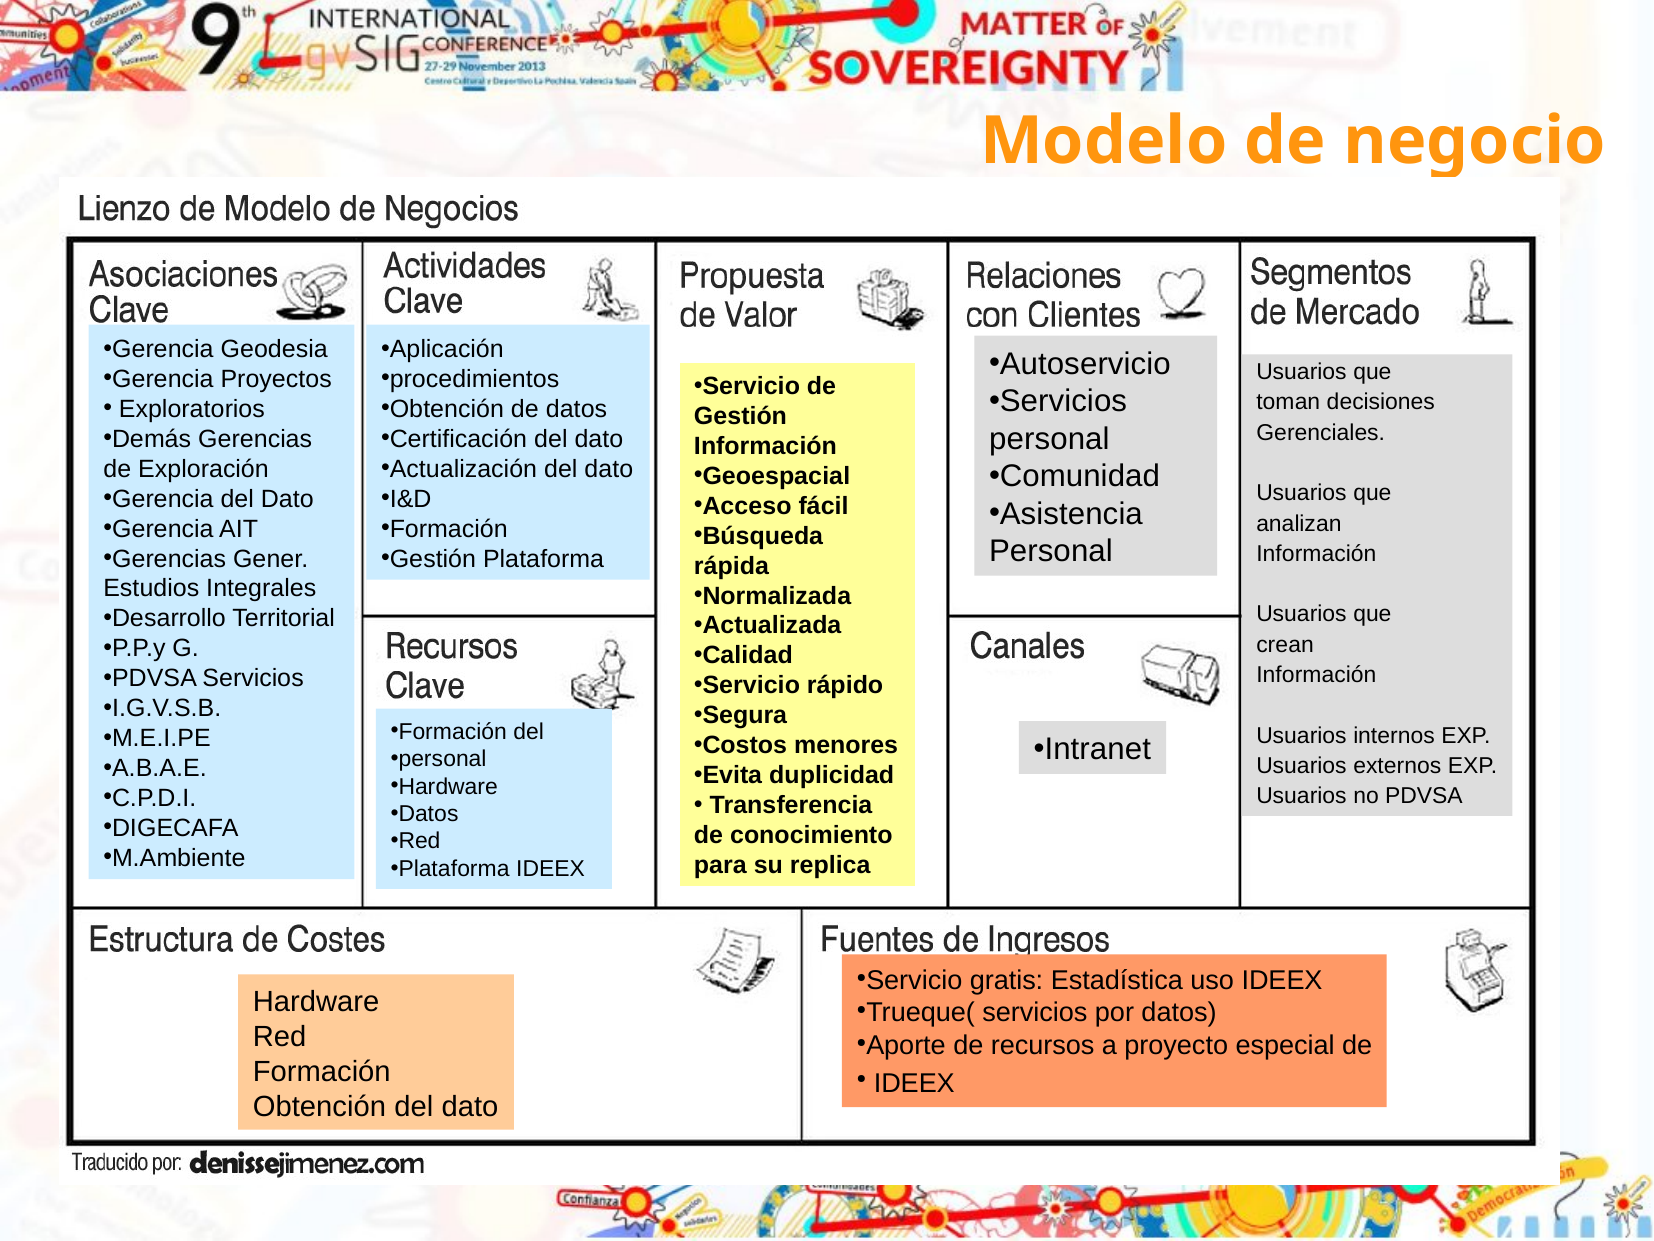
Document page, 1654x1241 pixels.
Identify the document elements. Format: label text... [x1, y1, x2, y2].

text_box Aplicación procedimientos Obtención de datos Certificación del dato Actualización del dato I&D Formación Gestión Plataforma [366, 324, 650, 580]
text_box Formación del personal Hardware Datos Red Plataforma IDEEX [375, 708, 612, 889]
text_box Servicio de Gestión Información Geoespacial Acceso fácil Búsqueda rápida Normalizada Actualizada Calidad Servicio rápido Segura Costos menores Evita duplicidad Transferencia de conocimiento para su replica [679, 361, 916, 887]
title Modelo de negocio [118, 88, 1607, 187]
text_box Usuarios que toman decisiones Gerenciales. Usuarios que analizan Información Usuarios que crean Información Usuarios internos EXP. Usuarios externos EXP. Usuarios no PDVSA [1241, 354, 1513, 816]
text_box Hardware Red Formación Obtención del dato [238, 974, 514, 1130]
text_box Autoservicio Servicios personal Comunidad Asistencia Personal [974, 335, 1218, 576]
text_box Servicio gratis: Estadística uso IDEEX Trueque( servicios por datos) Aporte de recursos a proyecto especial de IDEEX [841, 954, 1387, 1108]
picture [0, 0, 1654, 1241]
text_box Intranet [1018, 721, 1167, 774]
text_box Gerencia Geodesia Gerencia Proyectos Exploratorios Demás Gerencias de Exploración Gerencia del Dato Gerencia AIT Gerencias Gener. Estudios Integrales Desarrollo Territorial P.P.y G. PDVSA Servicios I.G.V.S.B. M.E.I.PE A.B.A.E. C.P.D.I. DIGECAFA M.Ambiente [88, 324, 355, 880]
